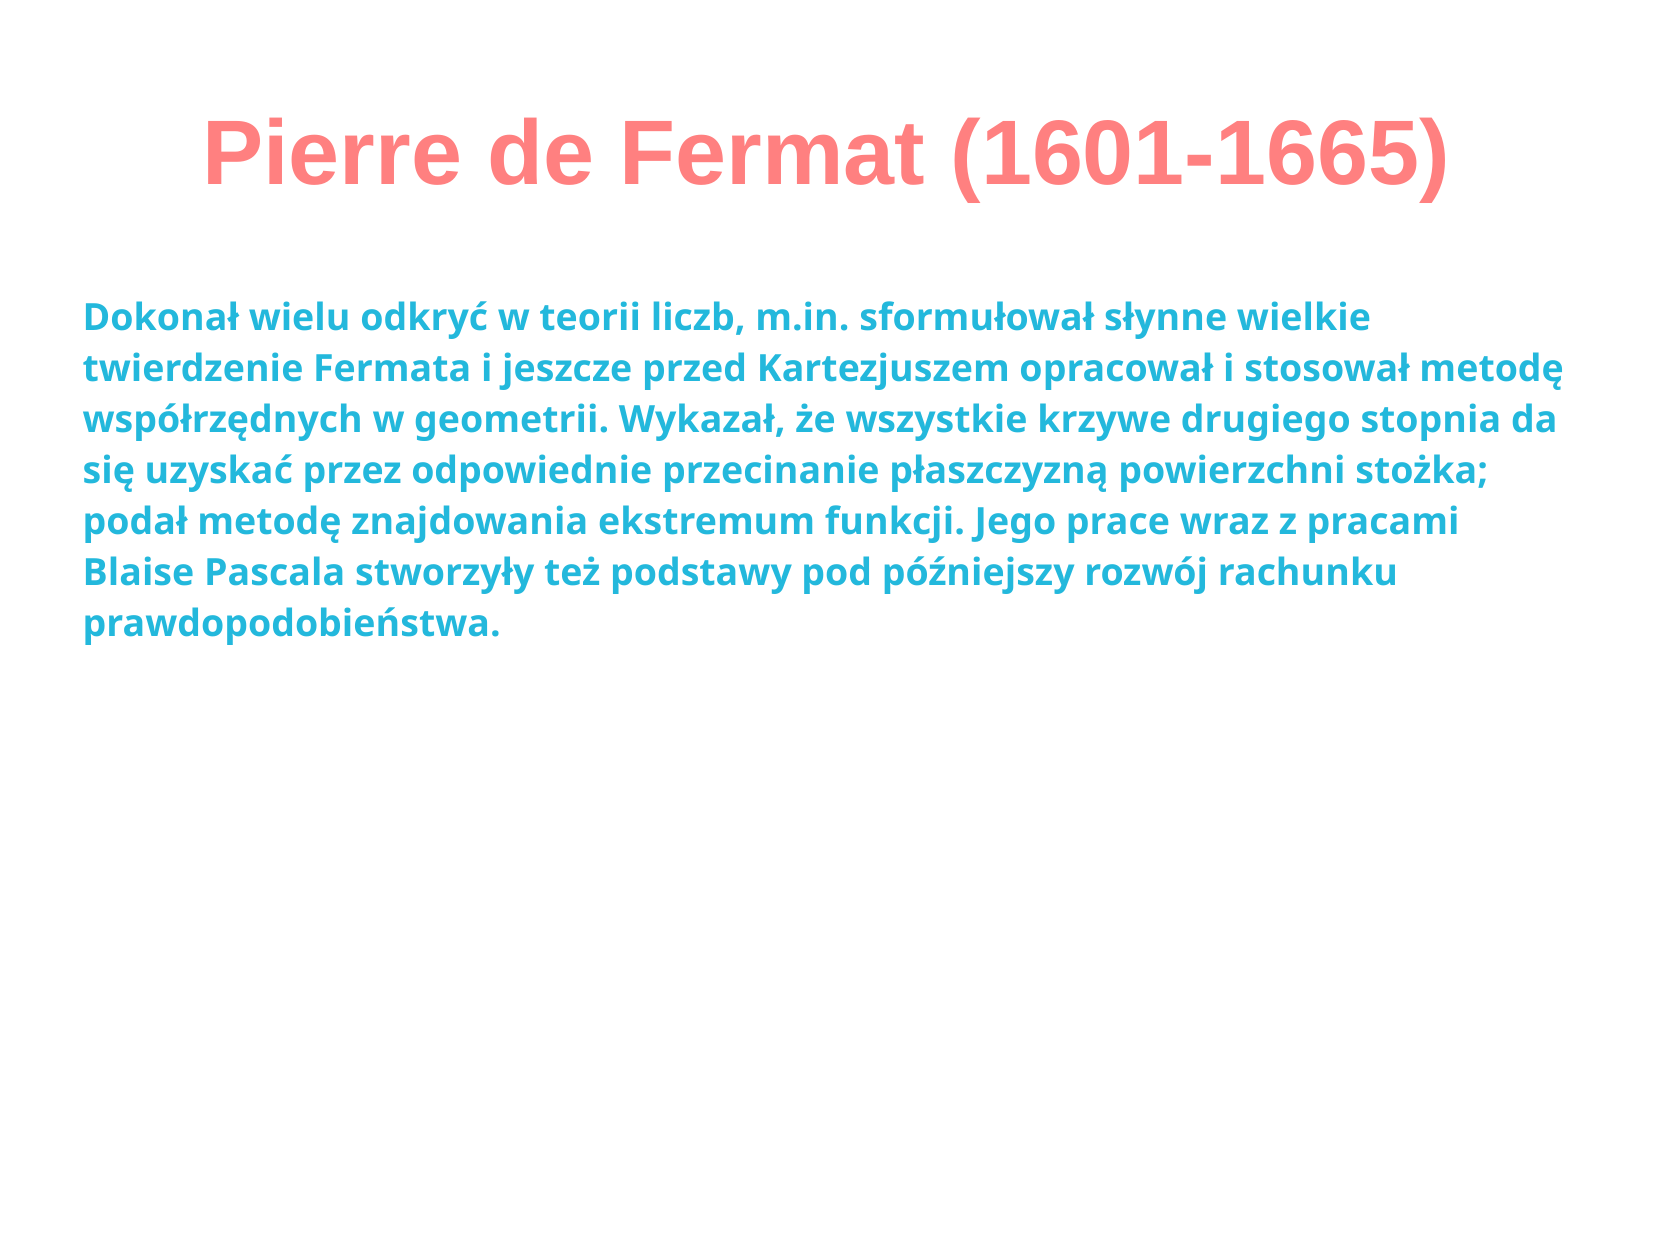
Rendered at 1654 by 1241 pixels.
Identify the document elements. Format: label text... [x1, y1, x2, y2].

list Dokonał wielu odkryć w teorii liczb, m.in. sformułował słynne wielkie twierdzenie Fermata i jeszcze przed Kartezjuszem opracował i stosował metodę współrzędnych w geometrii. Wykazał, że wszystkie krzywe drugiego stopnia da się uzyskać przez odpowiednie przecinanie płaszczyzną powierzchni stożka; podał metodę znajdowania ekstremum funkcji. Jego prace wraz z pracami Blaise Pascala stworzyły też podstawy pod późniejszy rozwój rachunku prawdopodobieństwa. [82, 290, 1571, 1109]
title Pierre de Fermat (1601-1665) [82, 49, 1571, 257]
